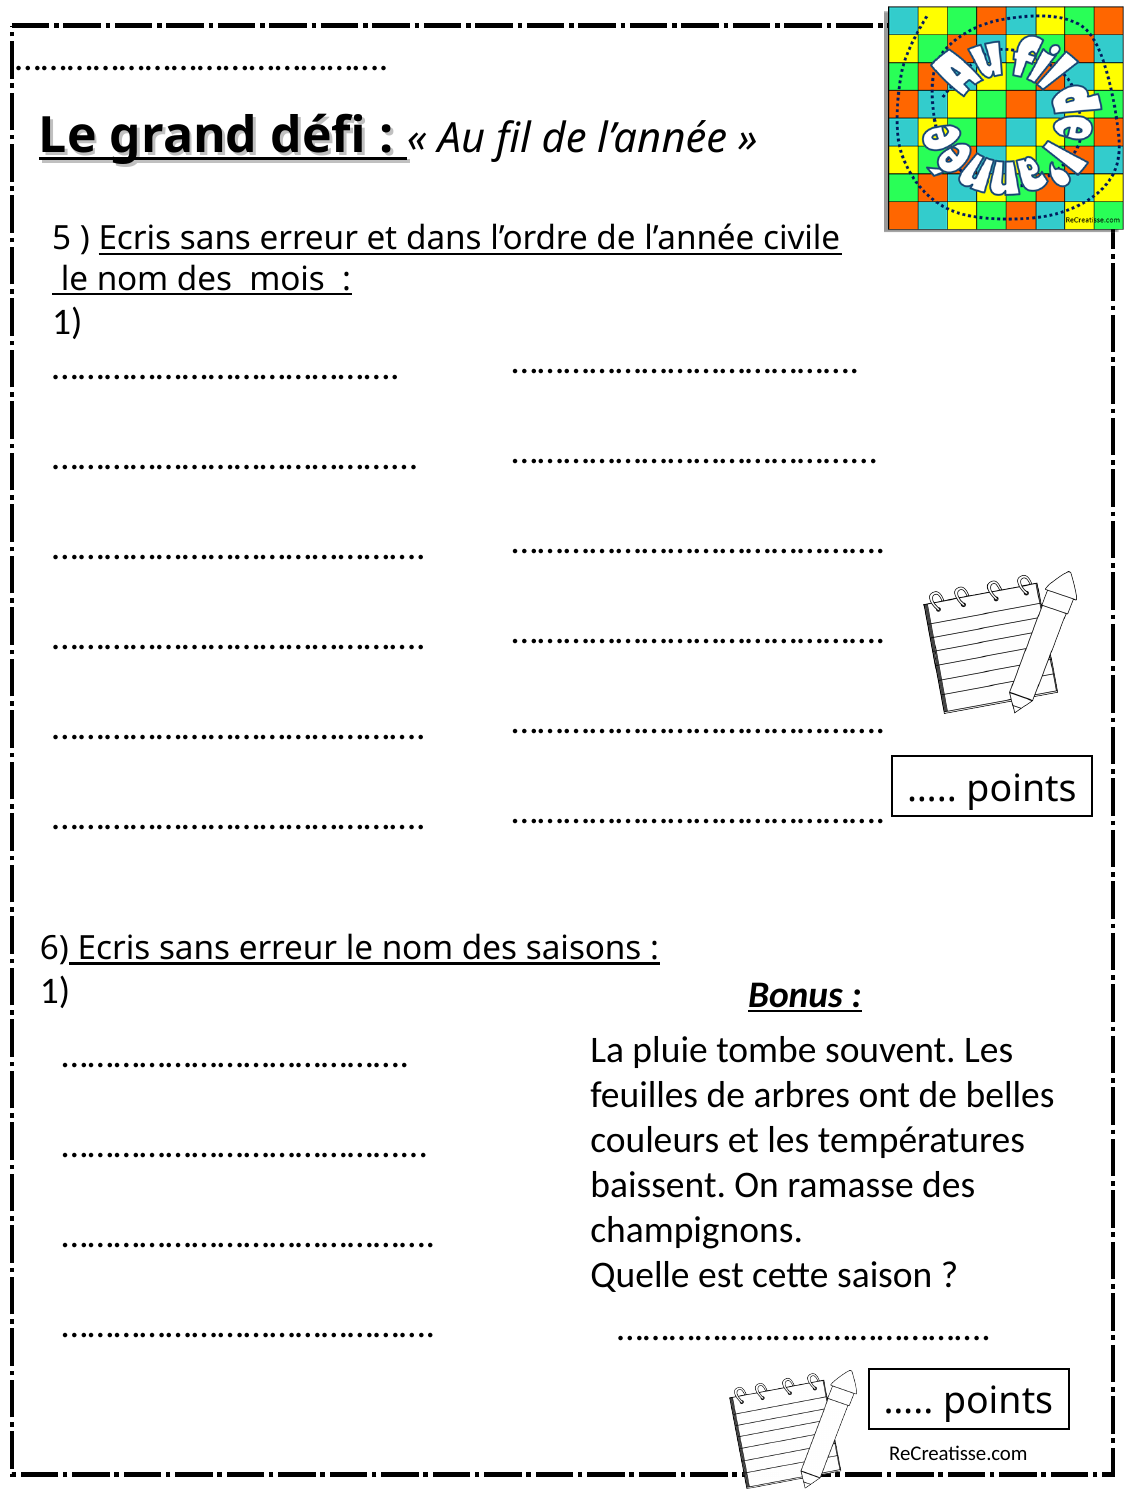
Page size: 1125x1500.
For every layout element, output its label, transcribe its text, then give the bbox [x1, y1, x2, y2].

text_box ….. points [869, 1369, 1069, 1429]
text_box 6) Ecris sans erreur le nom des saisons : [25, 919, 675, 1019]
text_box ……………………………………. [602, 1296, 1006, 1356]
picture [1059, 571, 1077, 714]
text_box …………………………………. …………………………………... ……………………………………. ……………………………………. ……………………………………. ……………………………………. [497, 329, 1059, 839]
text_box ……………………………………. [0, 26, 404, 86]
text_box Bonus : [733, 962, 877, 1022]
text_box …………………………………. …………………………………... ……………………………………. ……………………………………. [47, 1023, 602, 1353]
text_box 5 ) Ecris sans erreur et dans l’ordre de l’année civile le nom des mois : …………………………………. …………………………………... ……………………………………. ……………………………………. ……………………………………. ……………………………………. [37, 209, 857, 889]
picture [888, 6, 1125, 230]
picture [729, 1370, 857, 1489]
text_box Le grand défi : « Au fil de l’année » [24, 95, 773, 171]
text_box ReCreatisse.com [874, 1432, 1043, 1473]
text_box ….. points [1059, 756, 1092, 816]
text_box La pluie tombe souvent. Les feuilles de arbres ont de belles couleurs et les températures baissent. On ramasse des champignons. Quelle est cette saison ? [575, 1018, 1125, 1303]
